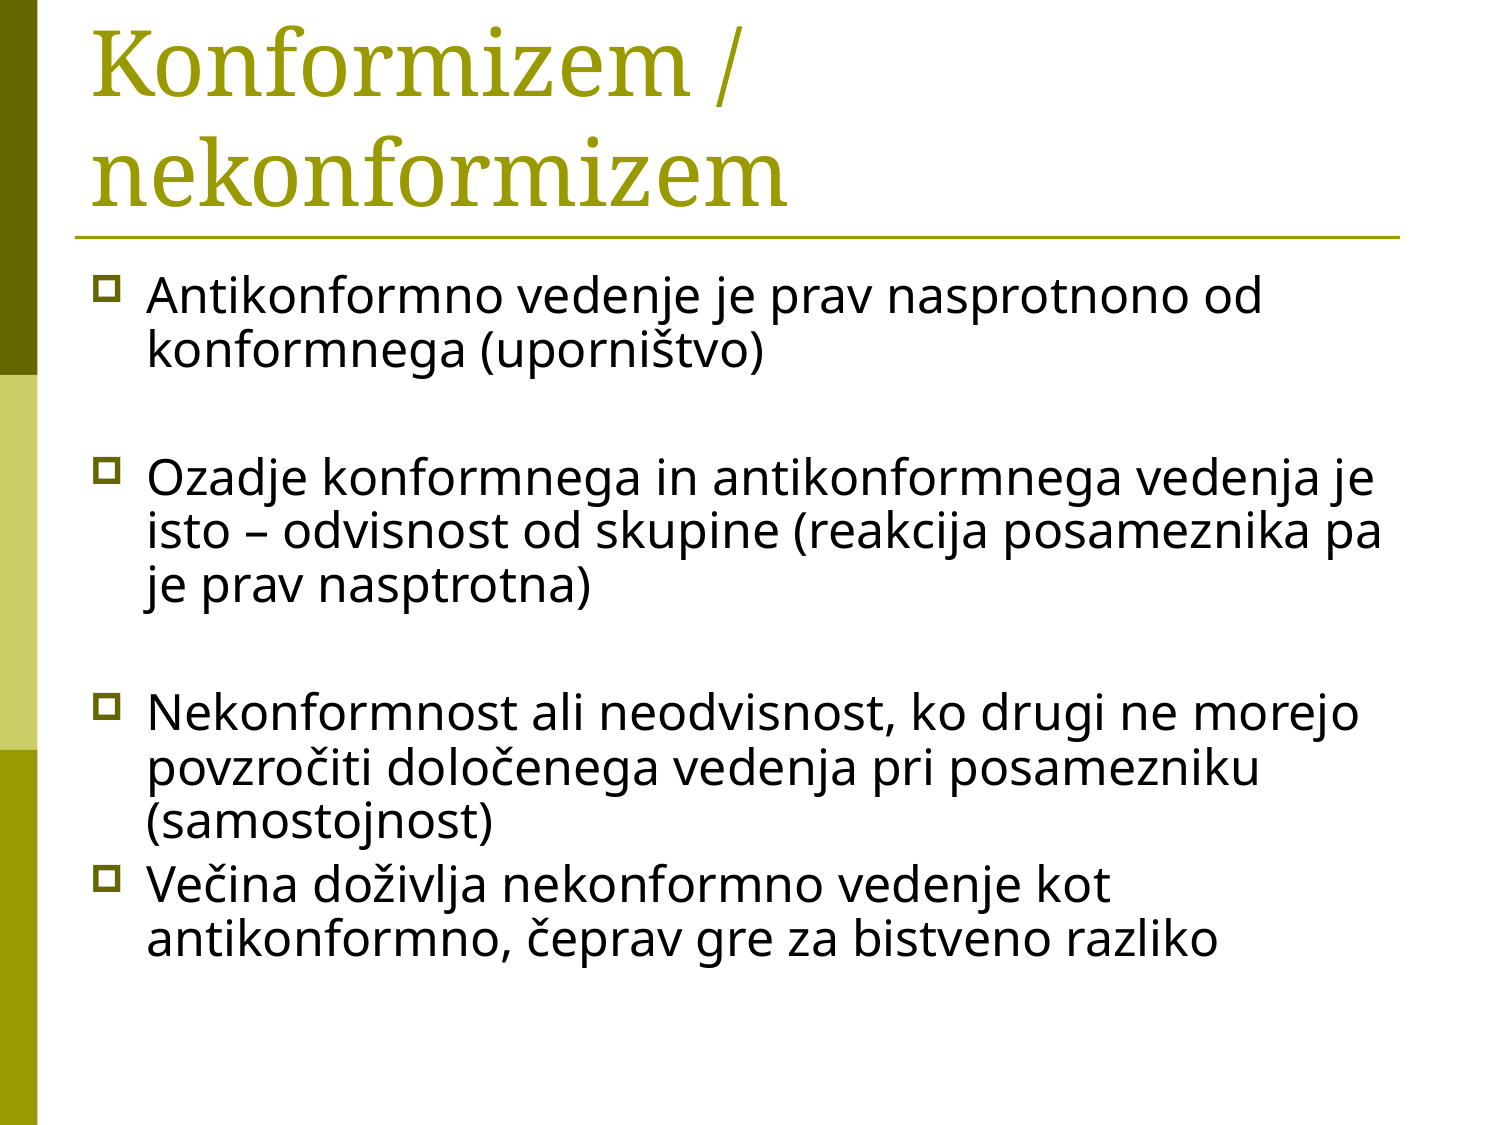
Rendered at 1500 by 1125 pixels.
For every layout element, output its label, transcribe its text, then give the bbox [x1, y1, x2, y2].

title Konformizem / nekonformizem [75, 45, 1425, 233]
list Antikonformno vedenje je prav nasprotnono od konformnega (uporništvo) Ozadje konformnega in antikonformnega vedenja je isto – odvisnost od skupine (reakcija posameznika pa je prav nasptrotna) Nekonformnost ali neodvisnost, ko drugi ne morejo povzročiti določenega vedenja pri posamezniku (samostojnost) Večina doživlja nekonformno vedenje kot antikonformno, čeprav gre za bistveno razliko [75, 262, 1425, 1006]
